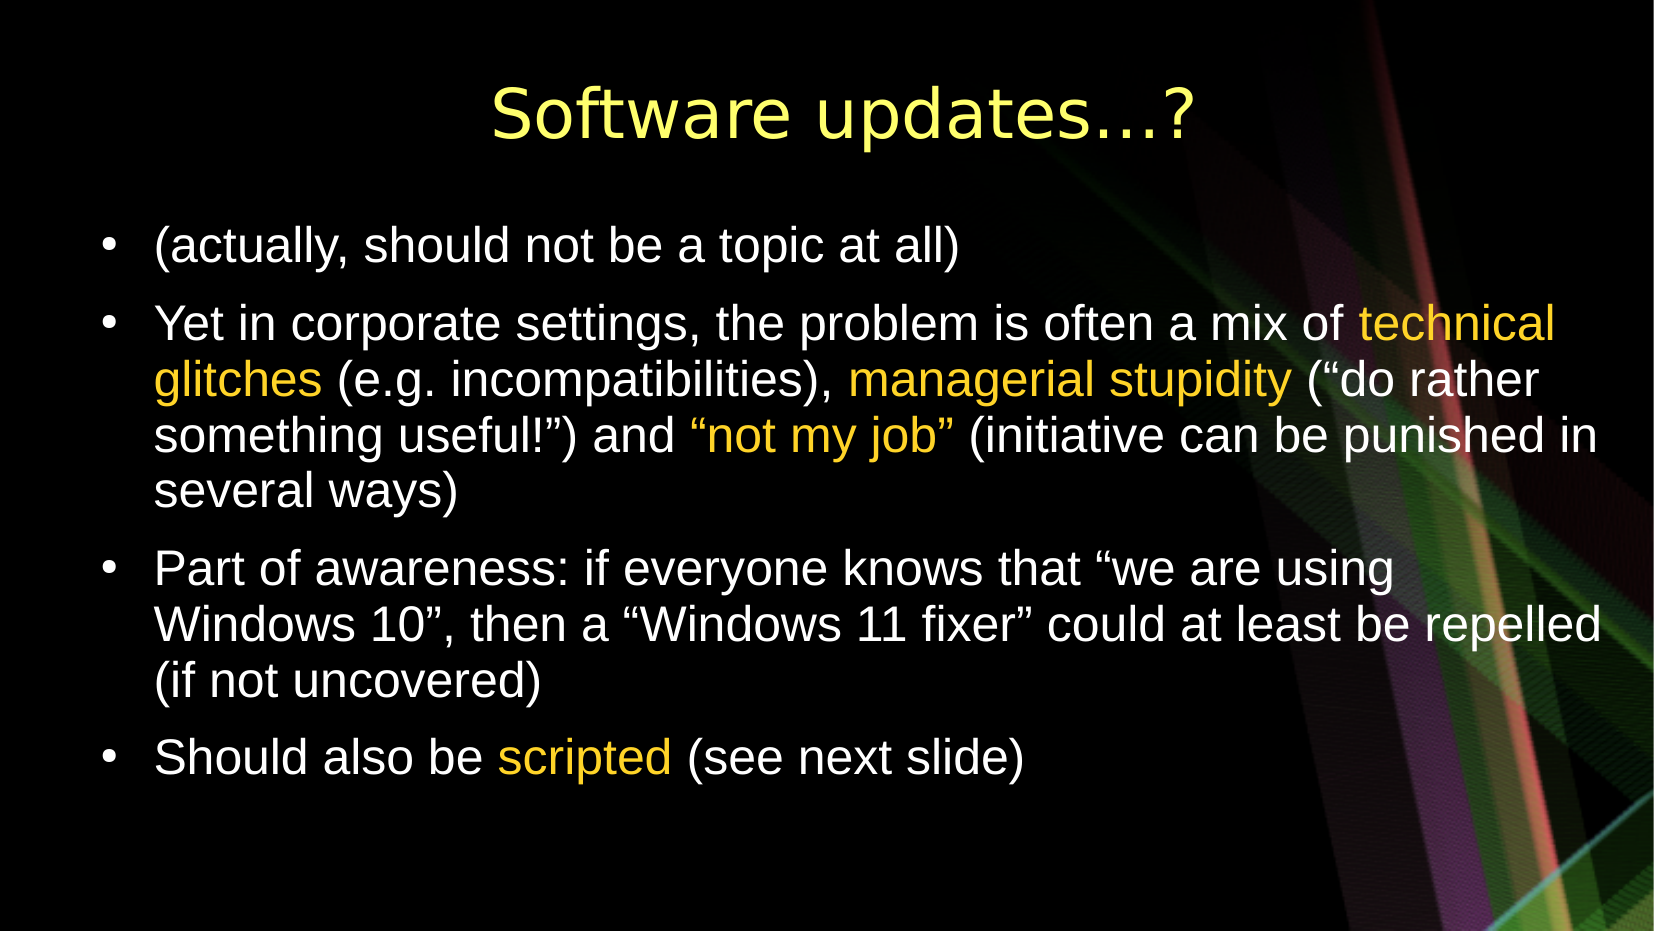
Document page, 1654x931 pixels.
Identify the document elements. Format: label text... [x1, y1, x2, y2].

title Software updates…? [82, 37, 1607, 193]
picture [0, 0, 1654, 931]
list (actually, should not be a topic at all) Yet in corporate settings, the problem is often a mix of technical glitches (e.g. incompatibilities), managerial stupidity (“do rather something useful!”) and “not my job” (initiative can be punished in several ways) Part of awareness: if everyone knows that “we are using Windows 10”, then a “Windows 11 fixer” could at least be repelled (if not uncovered) Should also be scripted (see next slide) [82, 217, 1607, 898]
